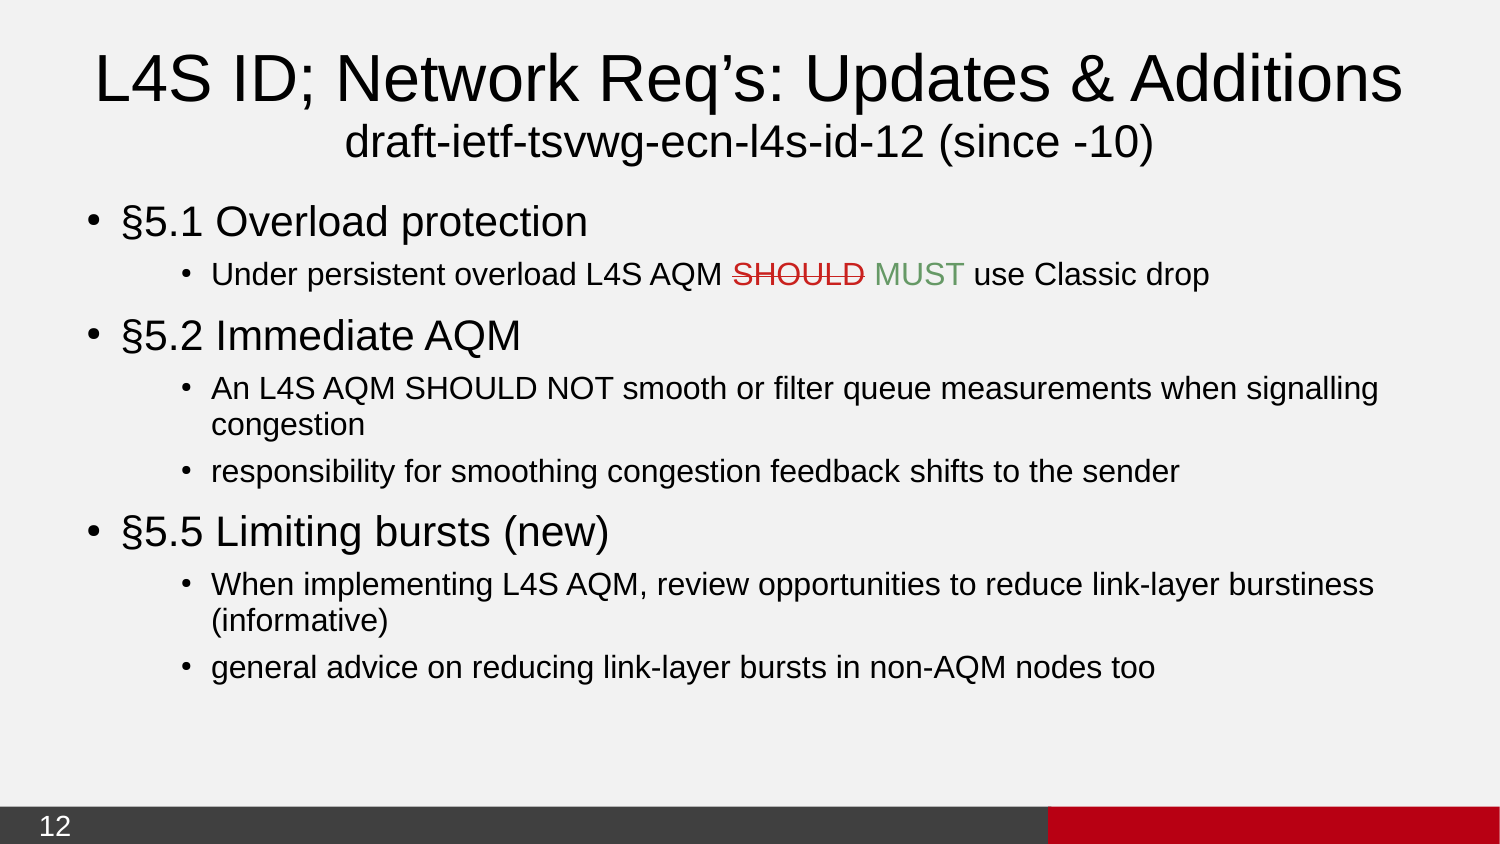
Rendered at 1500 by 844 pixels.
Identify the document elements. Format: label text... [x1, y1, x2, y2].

title L4S ID; Network Req’s: Updates & Additions draft-ietf-tsvwg-ecn-l4s-id-12 (since -10) [75, 33, 1425, 175]
list §5.1 Overload protection Under persistent overload L4S AQM SHOULD MUST use Classic drop §5.2 Immediate AQM An L4S AQM SHOULD NOT smooth or filter queue measurements when signalling congestion responsibility for smoothing congestion feedback shifts to the sender §5.5 Limiting bursts (new) When implementing L4S AQM, review opportunities to reduce link-layer burstiness (informative) general advice on reducing link-layer bursts in non-AQM nodes too [75, 197, 1425, 687]
